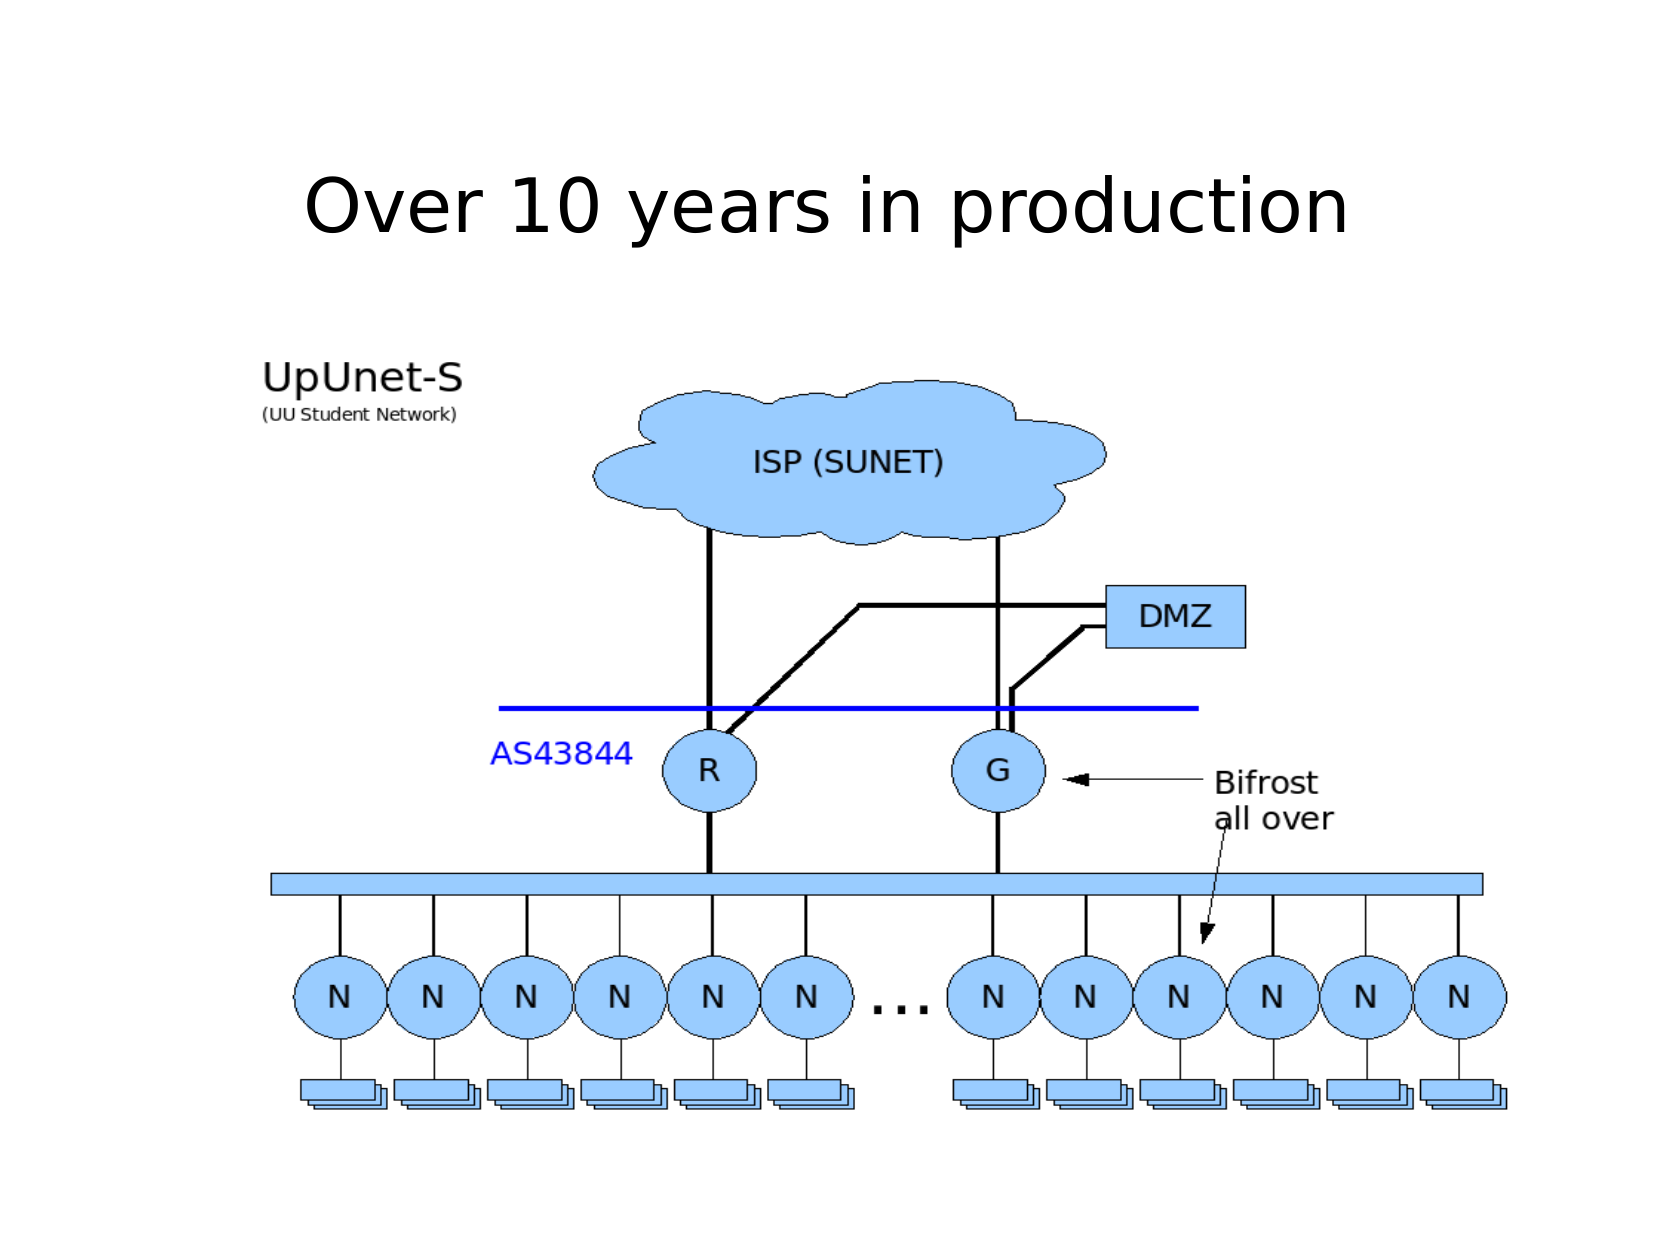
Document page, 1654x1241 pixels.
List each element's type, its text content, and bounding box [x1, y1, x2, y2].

title Over 10 years in production [121, 102, 1534, 311]
picture [247, 347, 1509, 1111]
